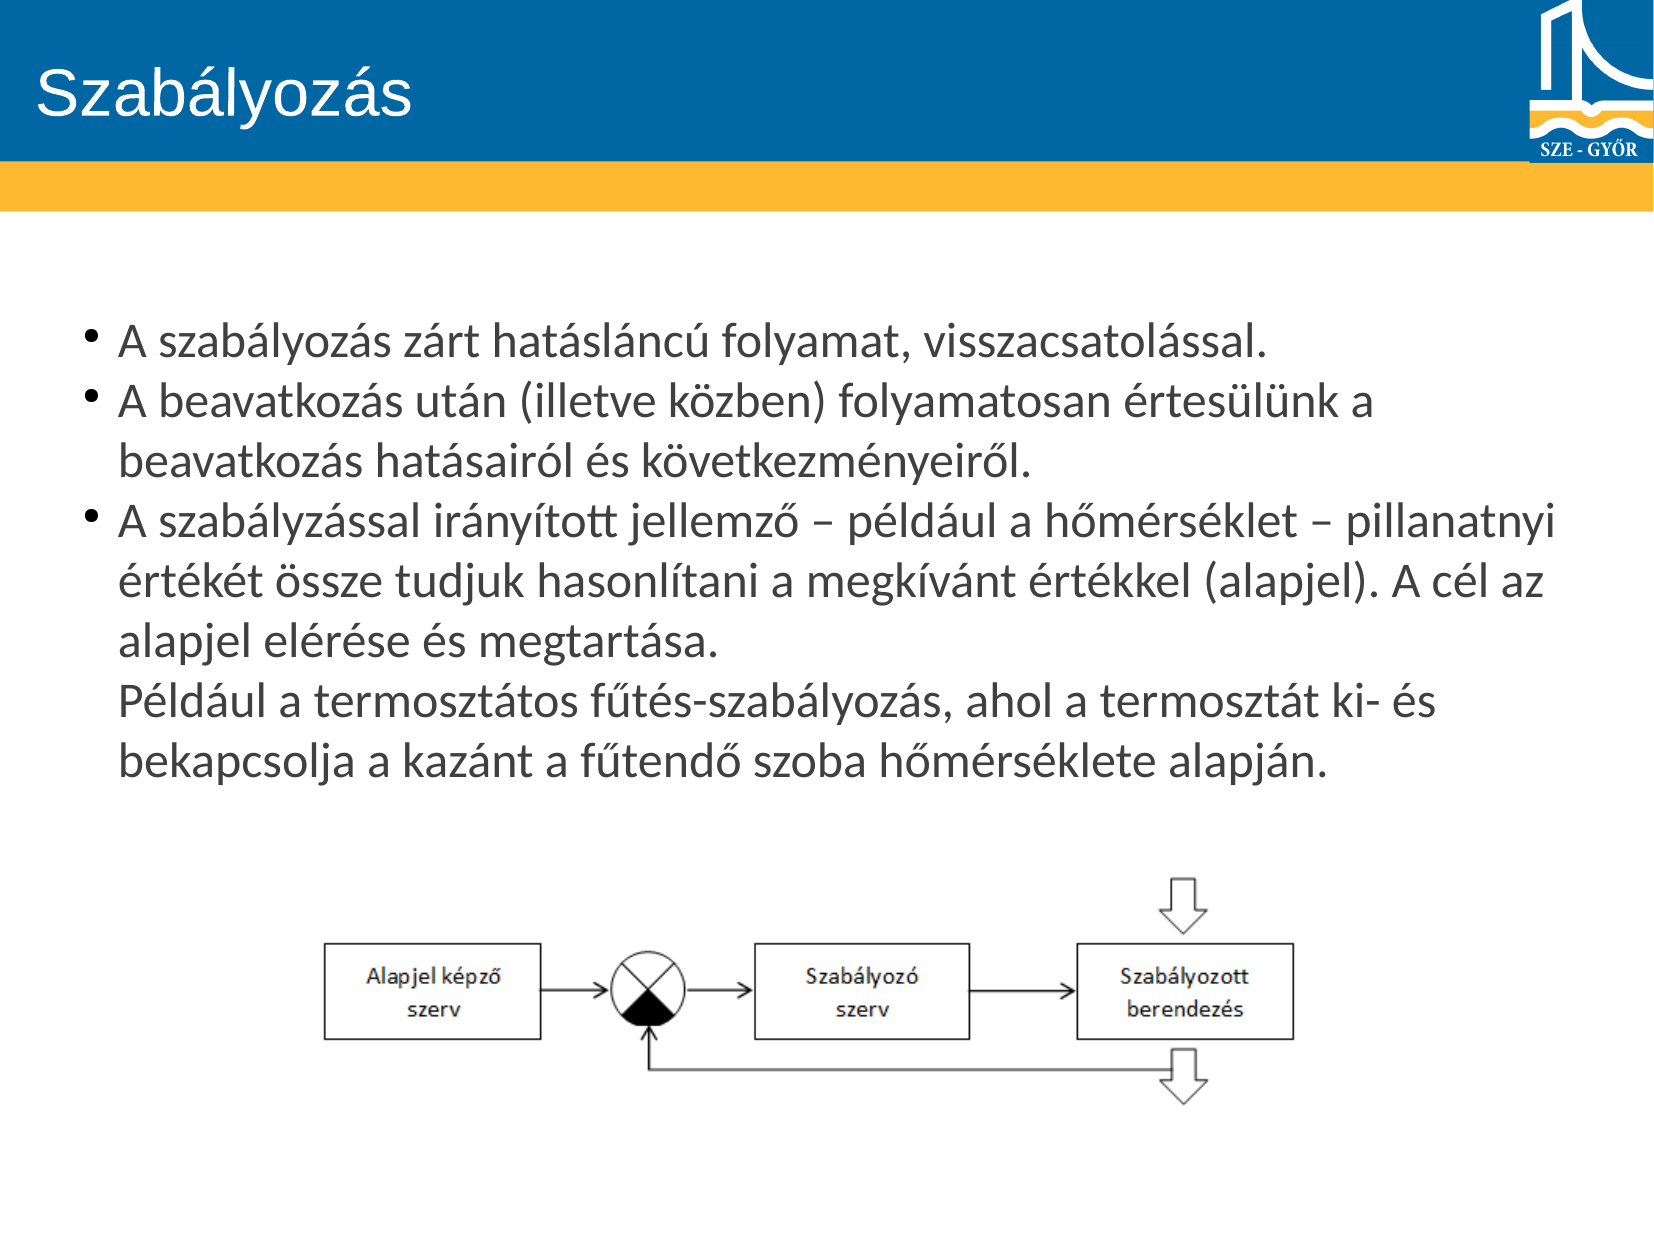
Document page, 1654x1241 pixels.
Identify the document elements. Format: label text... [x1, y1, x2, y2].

picture [318, 862, 1299, 1120]
picture [1529, 0, 1654, 163]
text_box A szabályozás zárt hatásláncú folyamat, visszacsatolással. A beavatkozás után (illetve közben) folyamatosan értesülünk a beavatkozás hatásairól és következményeiről. A szabályzással irányított jellemző – például a hőmérséklet – pillanatnyi értékét össze tudjuk hasonlítani a megkívánt értékkel (alapjel). A cél az alapjel elérése és megtartása. Például a termosztátos fűtés-szabályozás, ahol a termosztát ki- és bekapcsolja a kazánt a fűtendő szoba hőmérséklete alapján. [82, 247, 1571, 1198]
text_box Szabályozás [34, 48, 1524, 144]
